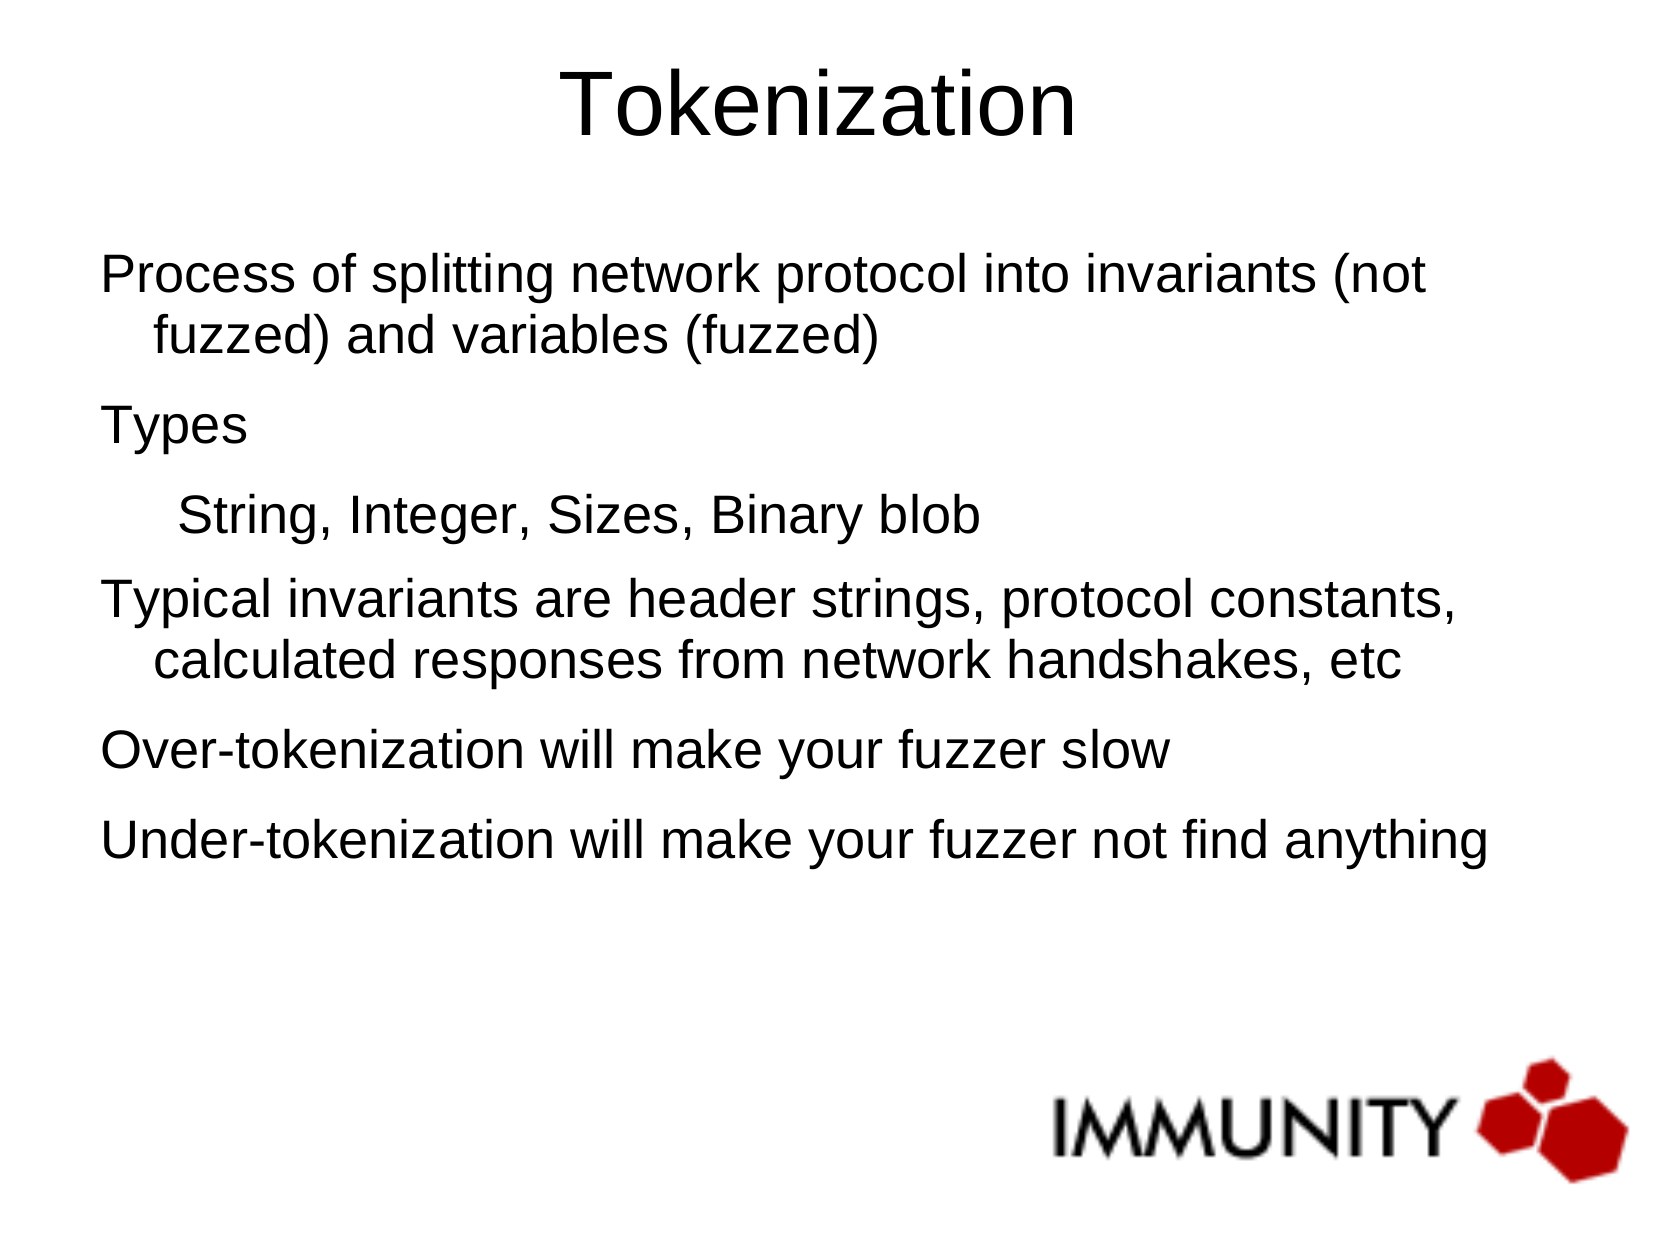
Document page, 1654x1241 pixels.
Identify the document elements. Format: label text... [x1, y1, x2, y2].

picture [1006, 1017, 1654, 1241]
list Process of splitting network protocol into invariants (not fuzzed) and variables (fuzzed) Types String, Integer, Sizes, Binary blob Typical invariants are header strings, protocol constants, calculated responses from network handshakes, etc Over-tokenization will make your fuzzer slow Under-tokenization will make your fuzzer not find anything [82, 243, 1571, 1109]
title Tokenization [75, 0, 1564, 208]
